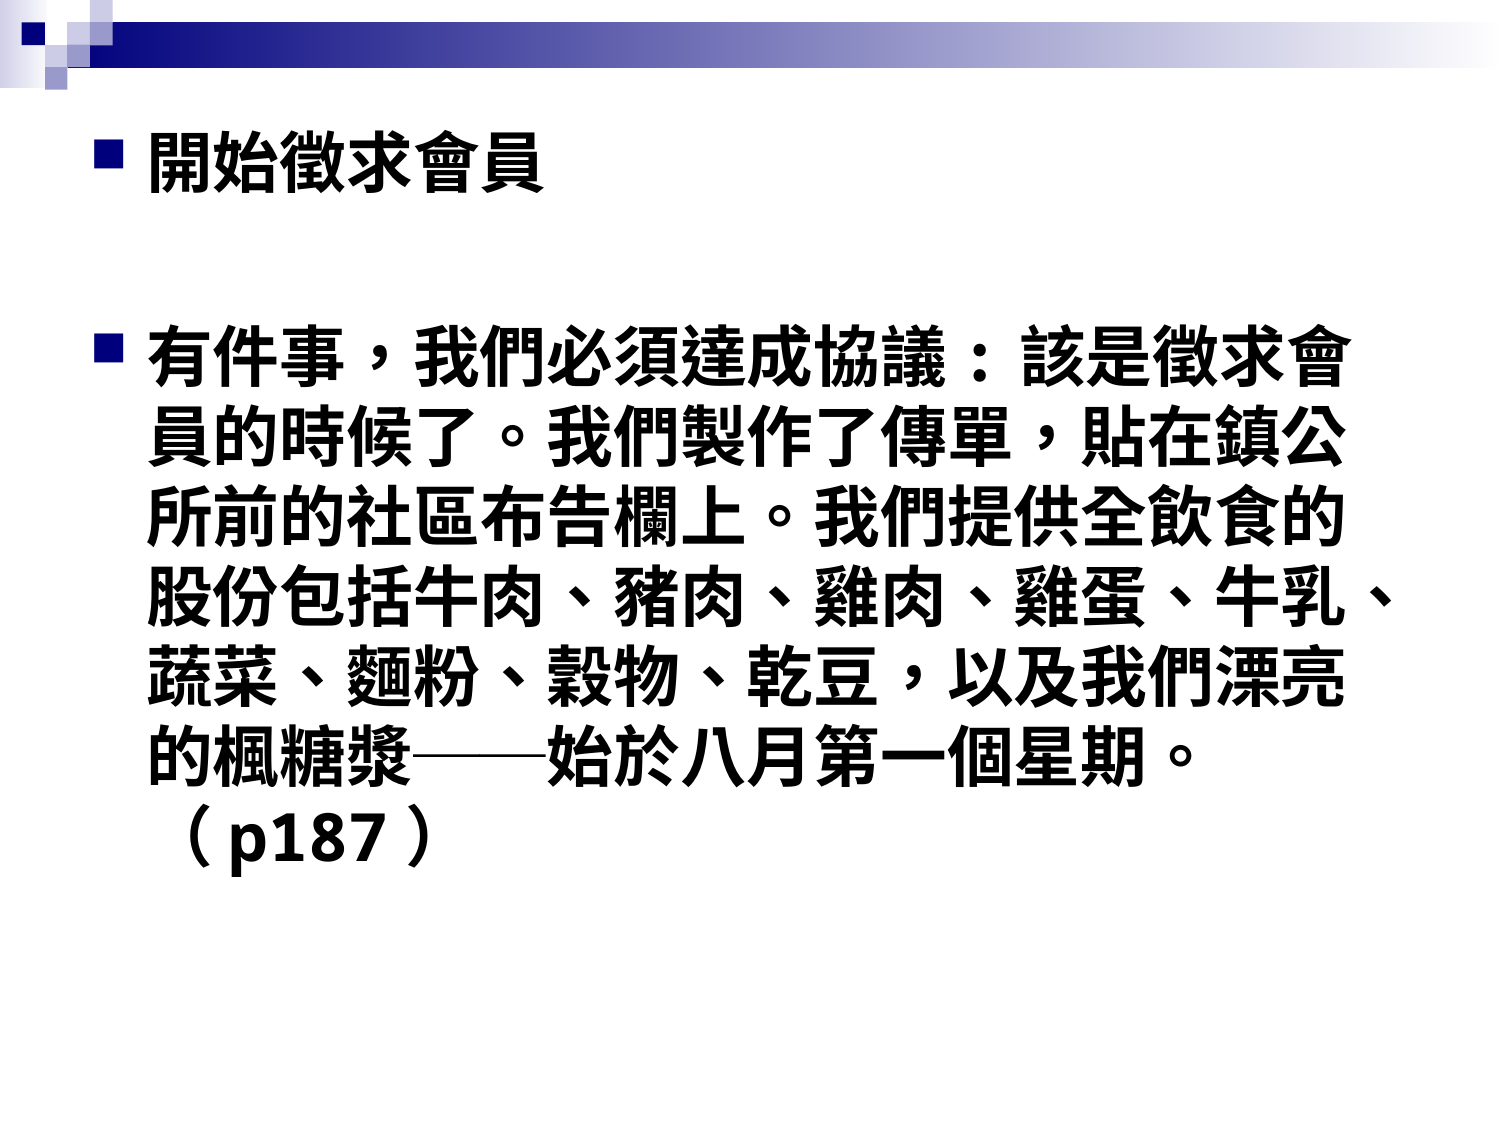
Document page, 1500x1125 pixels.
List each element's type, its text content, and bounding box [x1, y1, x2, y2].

list 開始徵求會員 有件事，我們必須達成協議:該是徵求會員的時候了。我們製作了傳單，貼在鎮公所前的社區布告欄上。我們提供全飲食的股份包括牛肉、豬肉、雞肉、雞蛋、牛乳、蔬菜、麵粉、穀物、乾豆，以及我們溧亮的楓糖漿──始於八月第一個星期。（p187） [75, 113, 1426, 1035]
